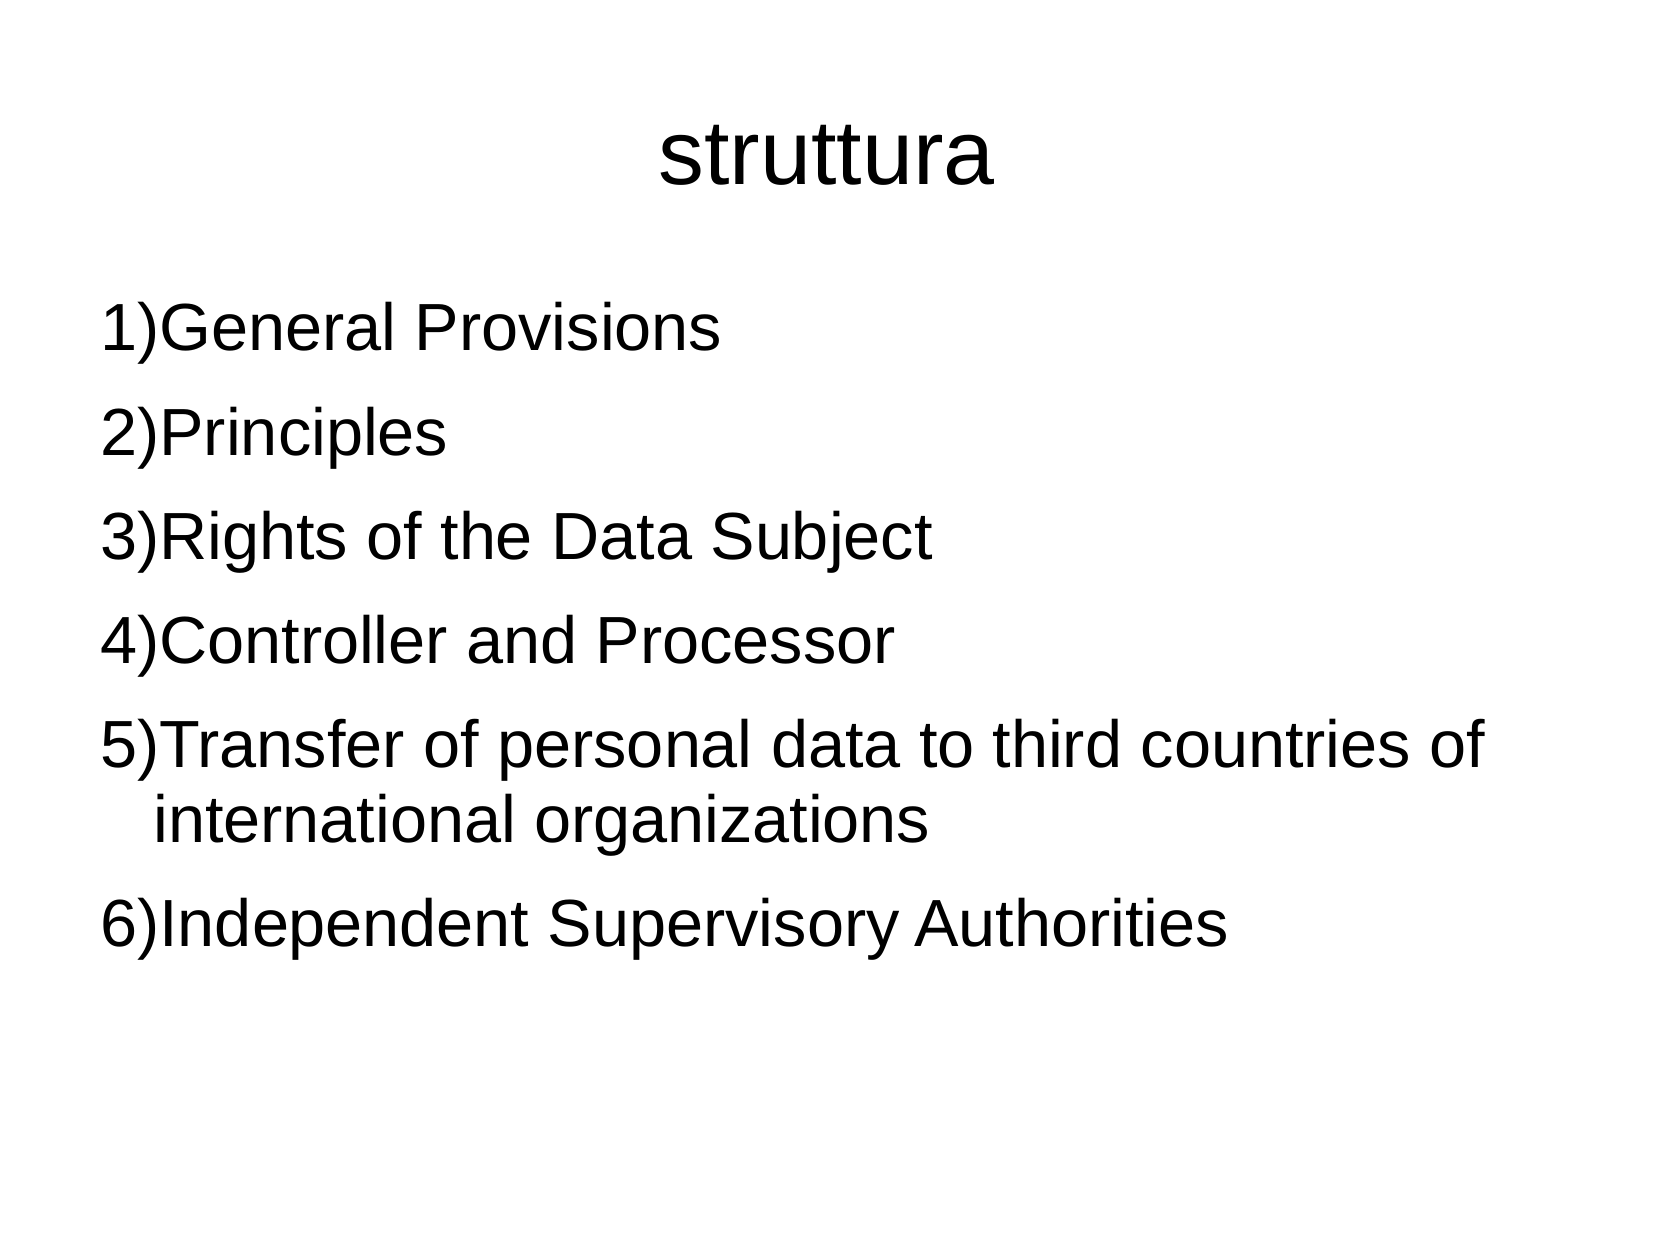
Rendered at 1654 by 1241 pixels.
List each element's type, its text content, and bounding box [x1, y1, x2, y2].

list General Provisions Principles Rights of the Data Subject Controller and Processor Transfer of personal data to third countries of international organizations Independent Supervisory Authorities [82, 290, 1571, 1010]
title struttura [82, 49, 1571, 257]
